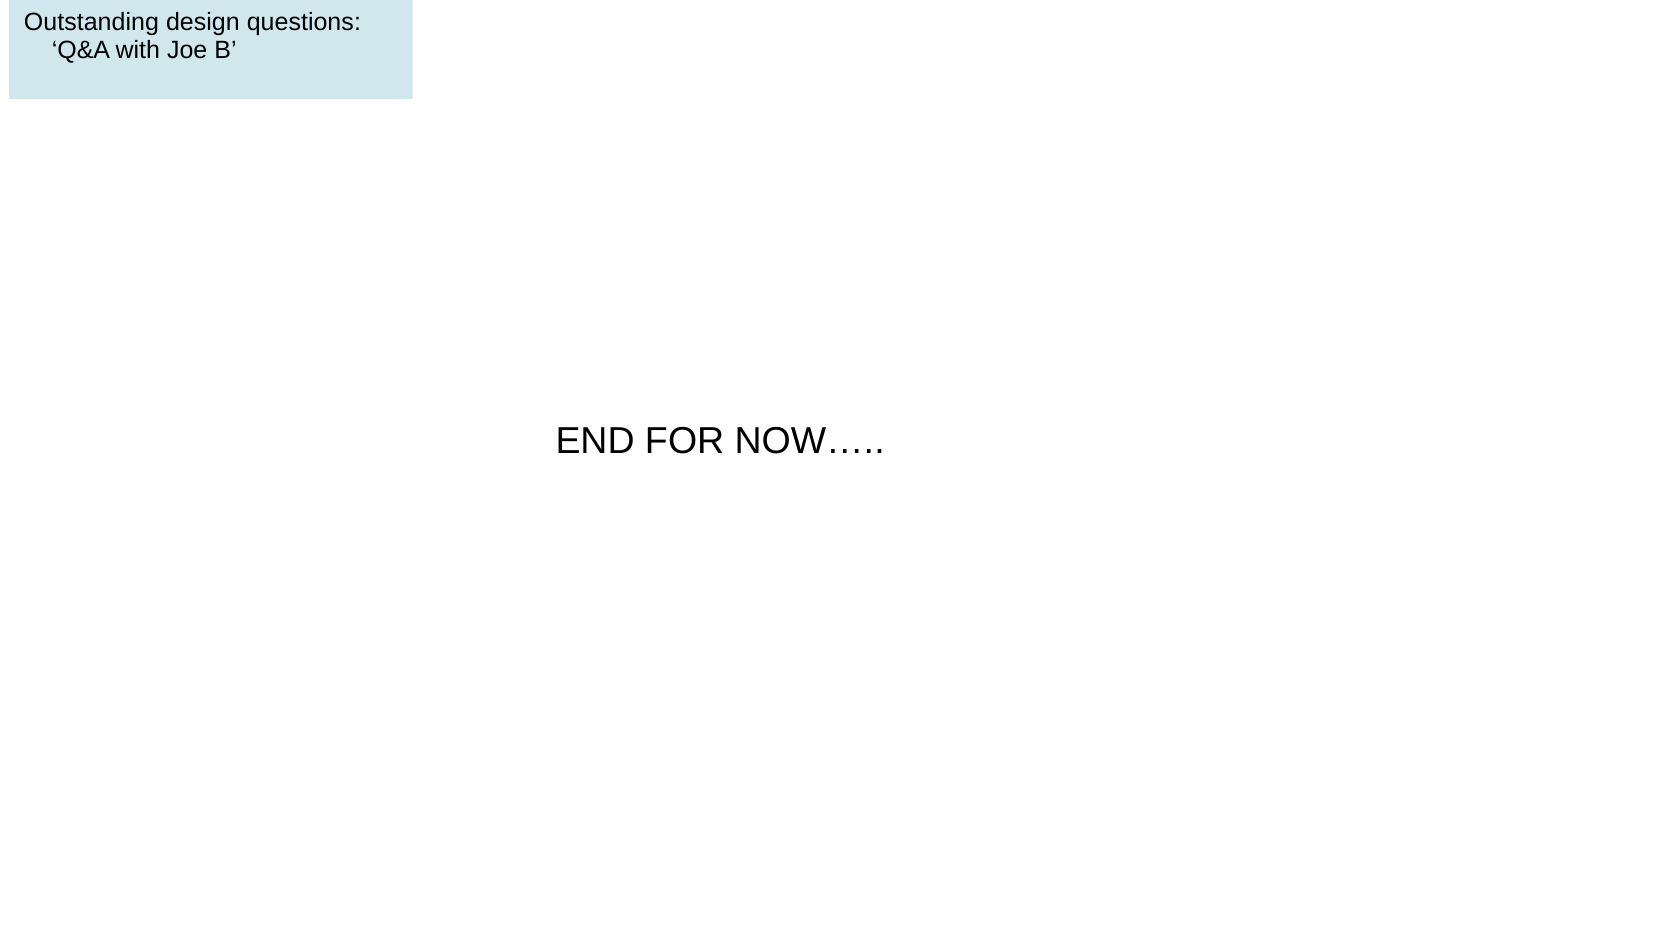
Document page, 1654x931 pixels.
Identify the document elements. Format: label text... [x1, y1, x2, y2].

text_box END FOR NOW….. [540, 412, 901, 470]
text_box Outstanding design questions: ‘Q&A with Joe B’ [9, 0, 413, 99]
